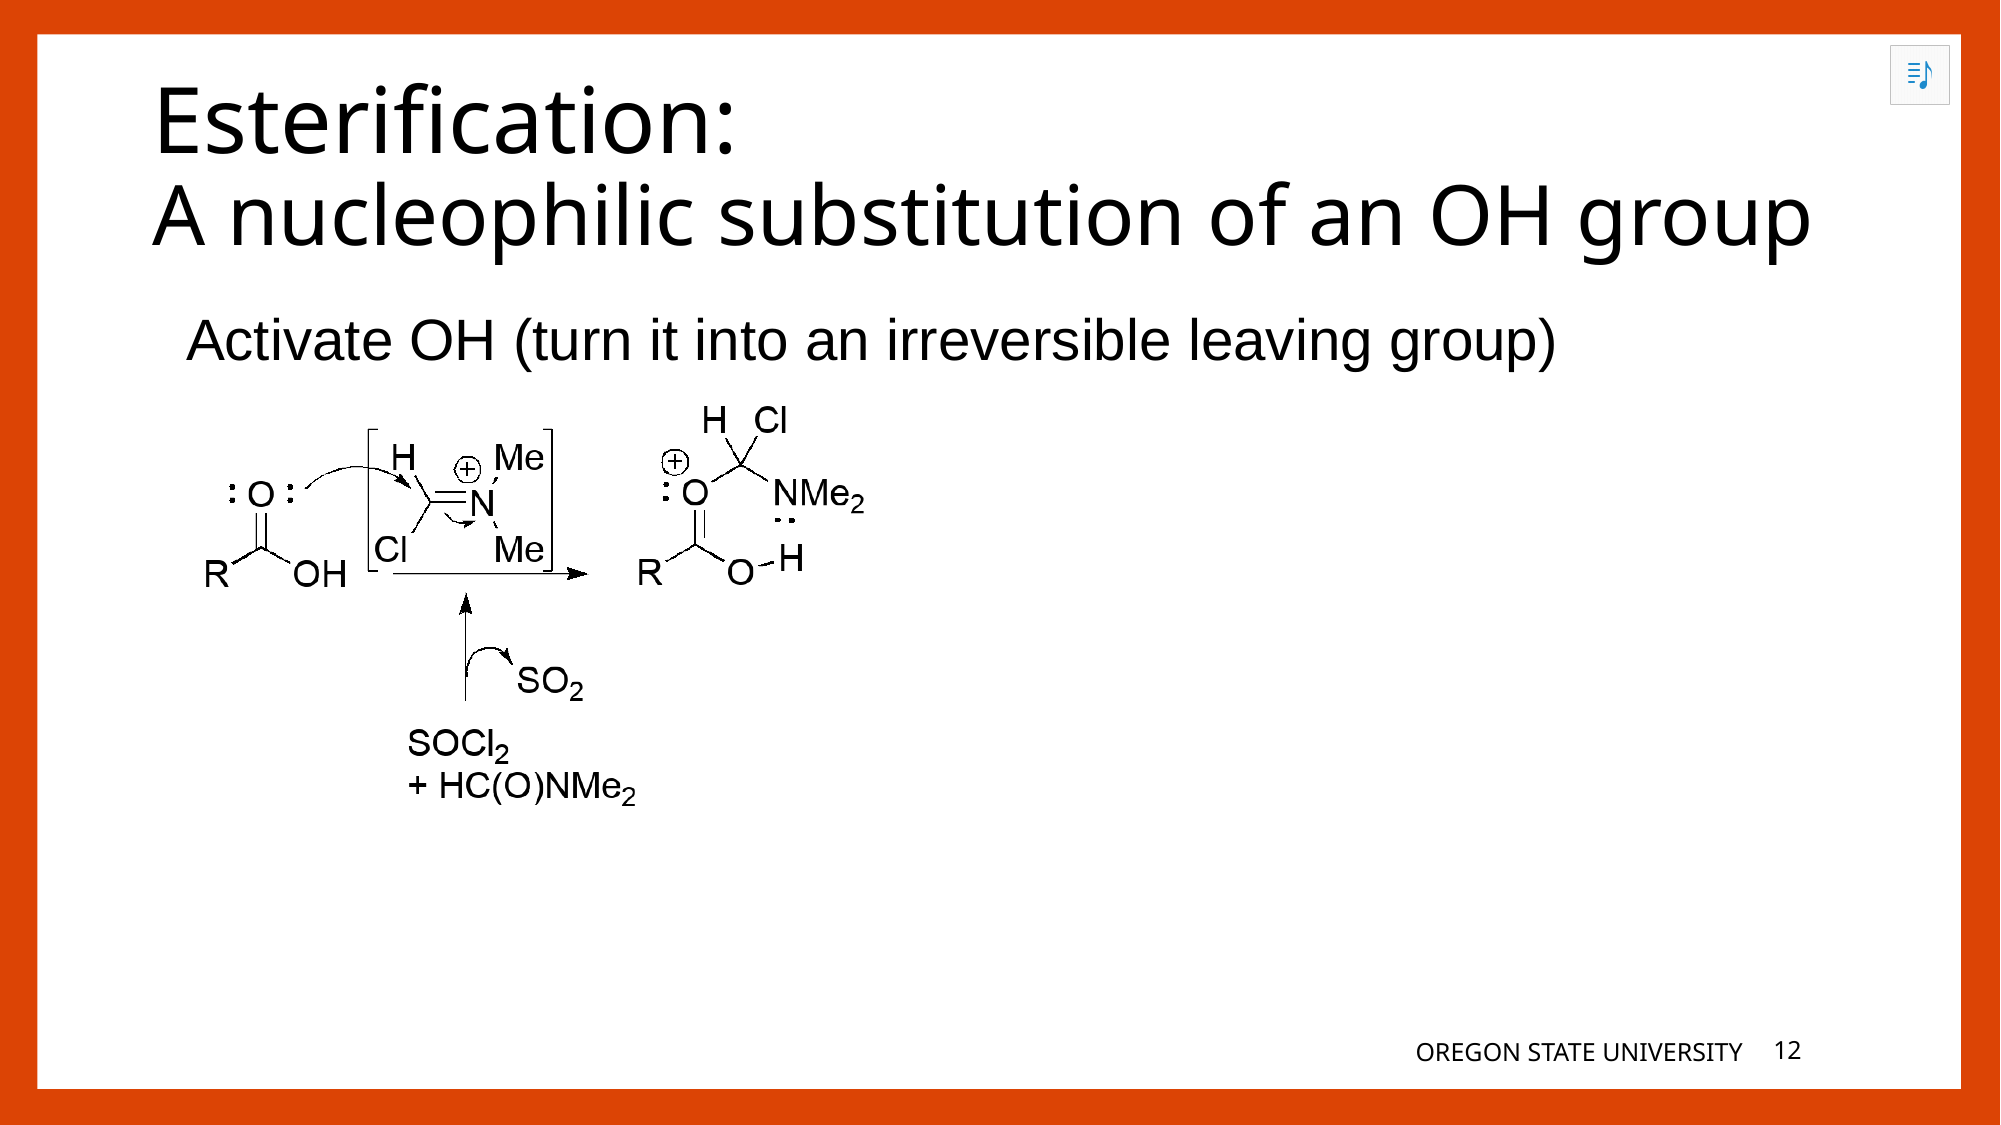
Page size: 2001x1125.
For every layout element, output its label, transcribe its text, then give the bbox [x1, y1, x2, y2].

footer OREGON STATE UNIVERSITY [662, 1021, 1758, 1082]
title Esterification: A nucleophilic substitution of an OH group [137, 59, 1863, 278]
picture [150, 383, 1884, 1011]
slide_number 1 [1758, 1021, 1863, 1082]
text_box Activate OH (turn it into an irreversible leaving group) [171, 299, 1576, 380]
text_box [1890, 45, 1951, 105]
